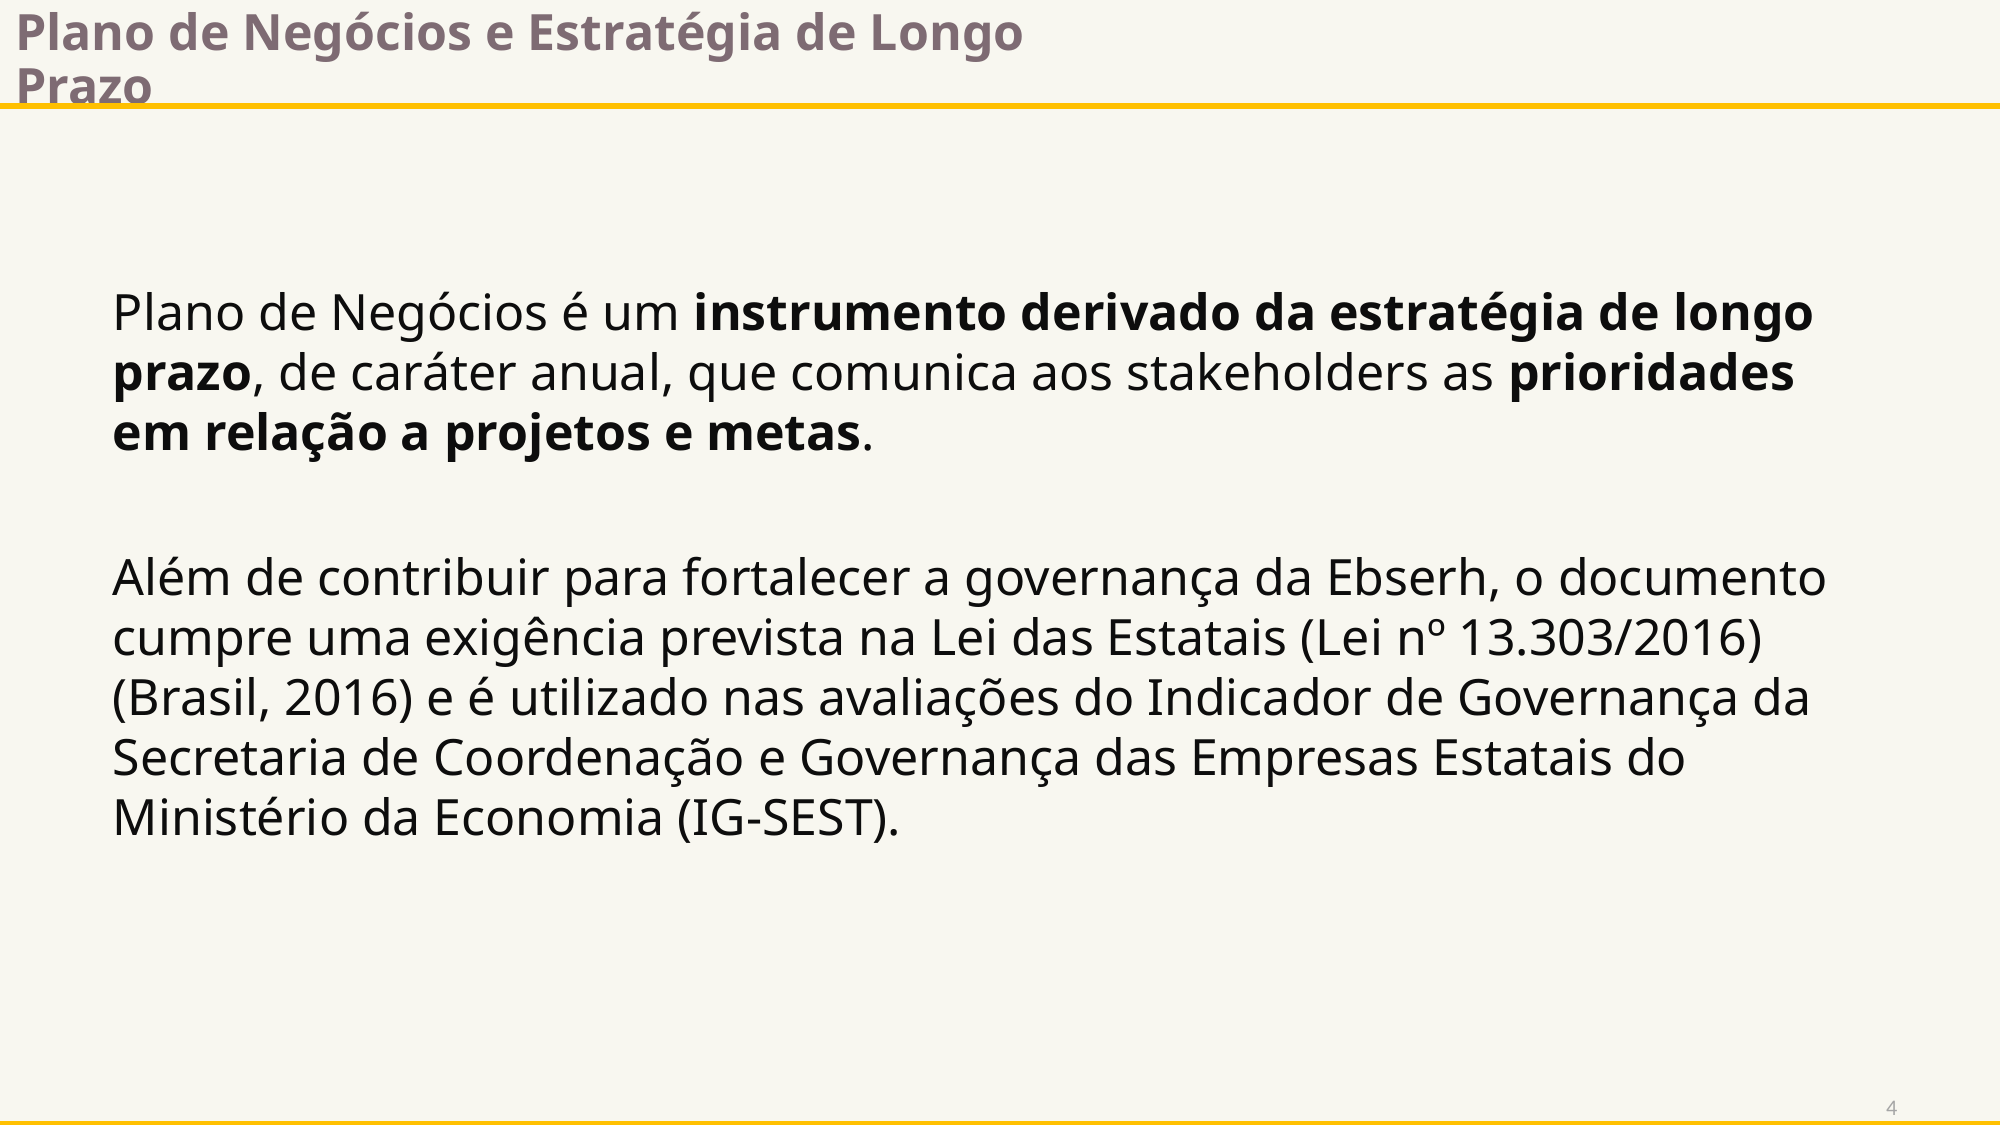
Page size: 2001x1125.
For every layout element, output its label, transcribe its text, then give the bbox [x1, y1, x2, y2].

text_box Plano de Negócios e Estratégia de Longo Prazo [0, 0, 1174, 103]
text_box [0, 103, 2000, 109]
text_box [1870, 1086, 1998, 1118]
text_box Plano de Negócios é um instrumento derivado da estratégia de longo prazo, de caráter anual, que comunica aos stakeholders as prioridades em relação a projetos e metas. Além de contribuir para fortalecer a governança da Ebserh, o documento cumpre uma exigência prevista na Lei das Estatais (Lei nº 13.303/2016) (Brasil, 2016) e é utilizado nas avaliações do Indicador de Governança da Secretaria de Coordenação e Governança das Empresas Estatais do Ministério da Economia (IG-SEST). [112, 280, 1864, 898]
text_box [0, 1121, 2000, 1125]
